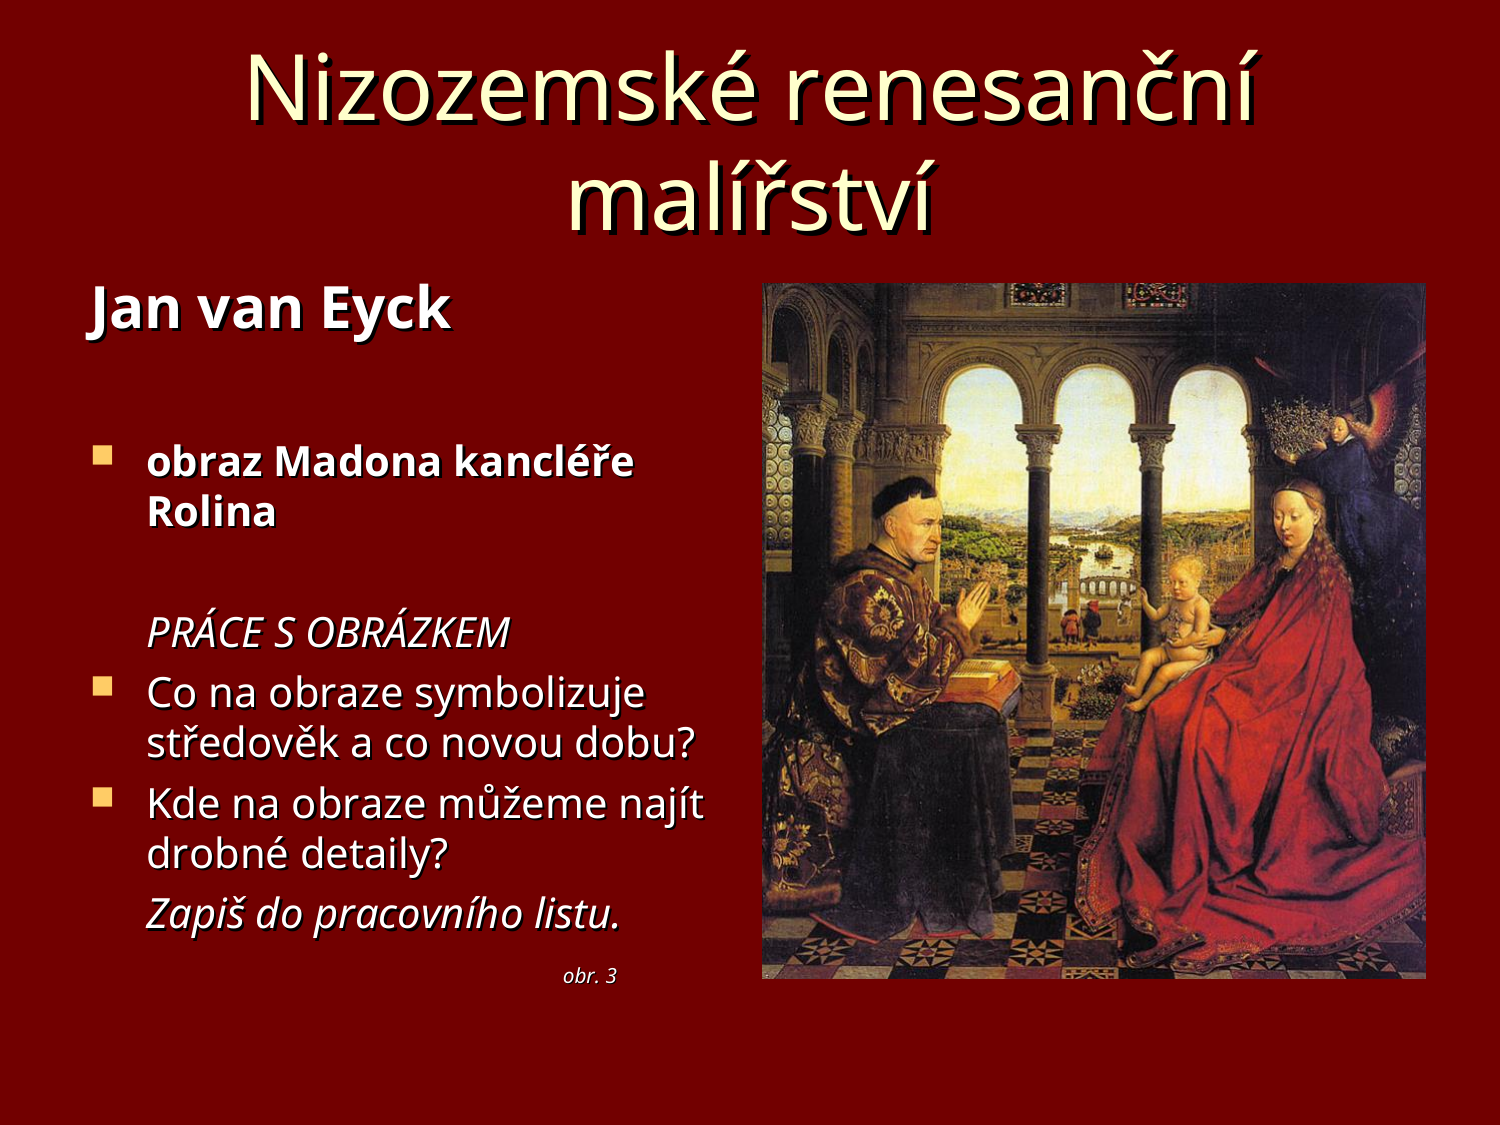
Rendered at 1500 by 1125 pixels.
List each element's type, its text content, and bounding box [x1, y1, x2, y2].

text_box [762, 283, 1426, 979]
title Nizozemské renesanční malířství [75, 45, 1426, 233]
list Jan van Eyck obraz Madona kancléře Rolina PRÁCE S OBRÁZKEM Co na obraze symbolizuje středověk a co novou dobu? Kde na obraze můžeme najít drobné detaily? Zapiš do pracovního listu. obr. 3 [75, 262, 738, 1001]
